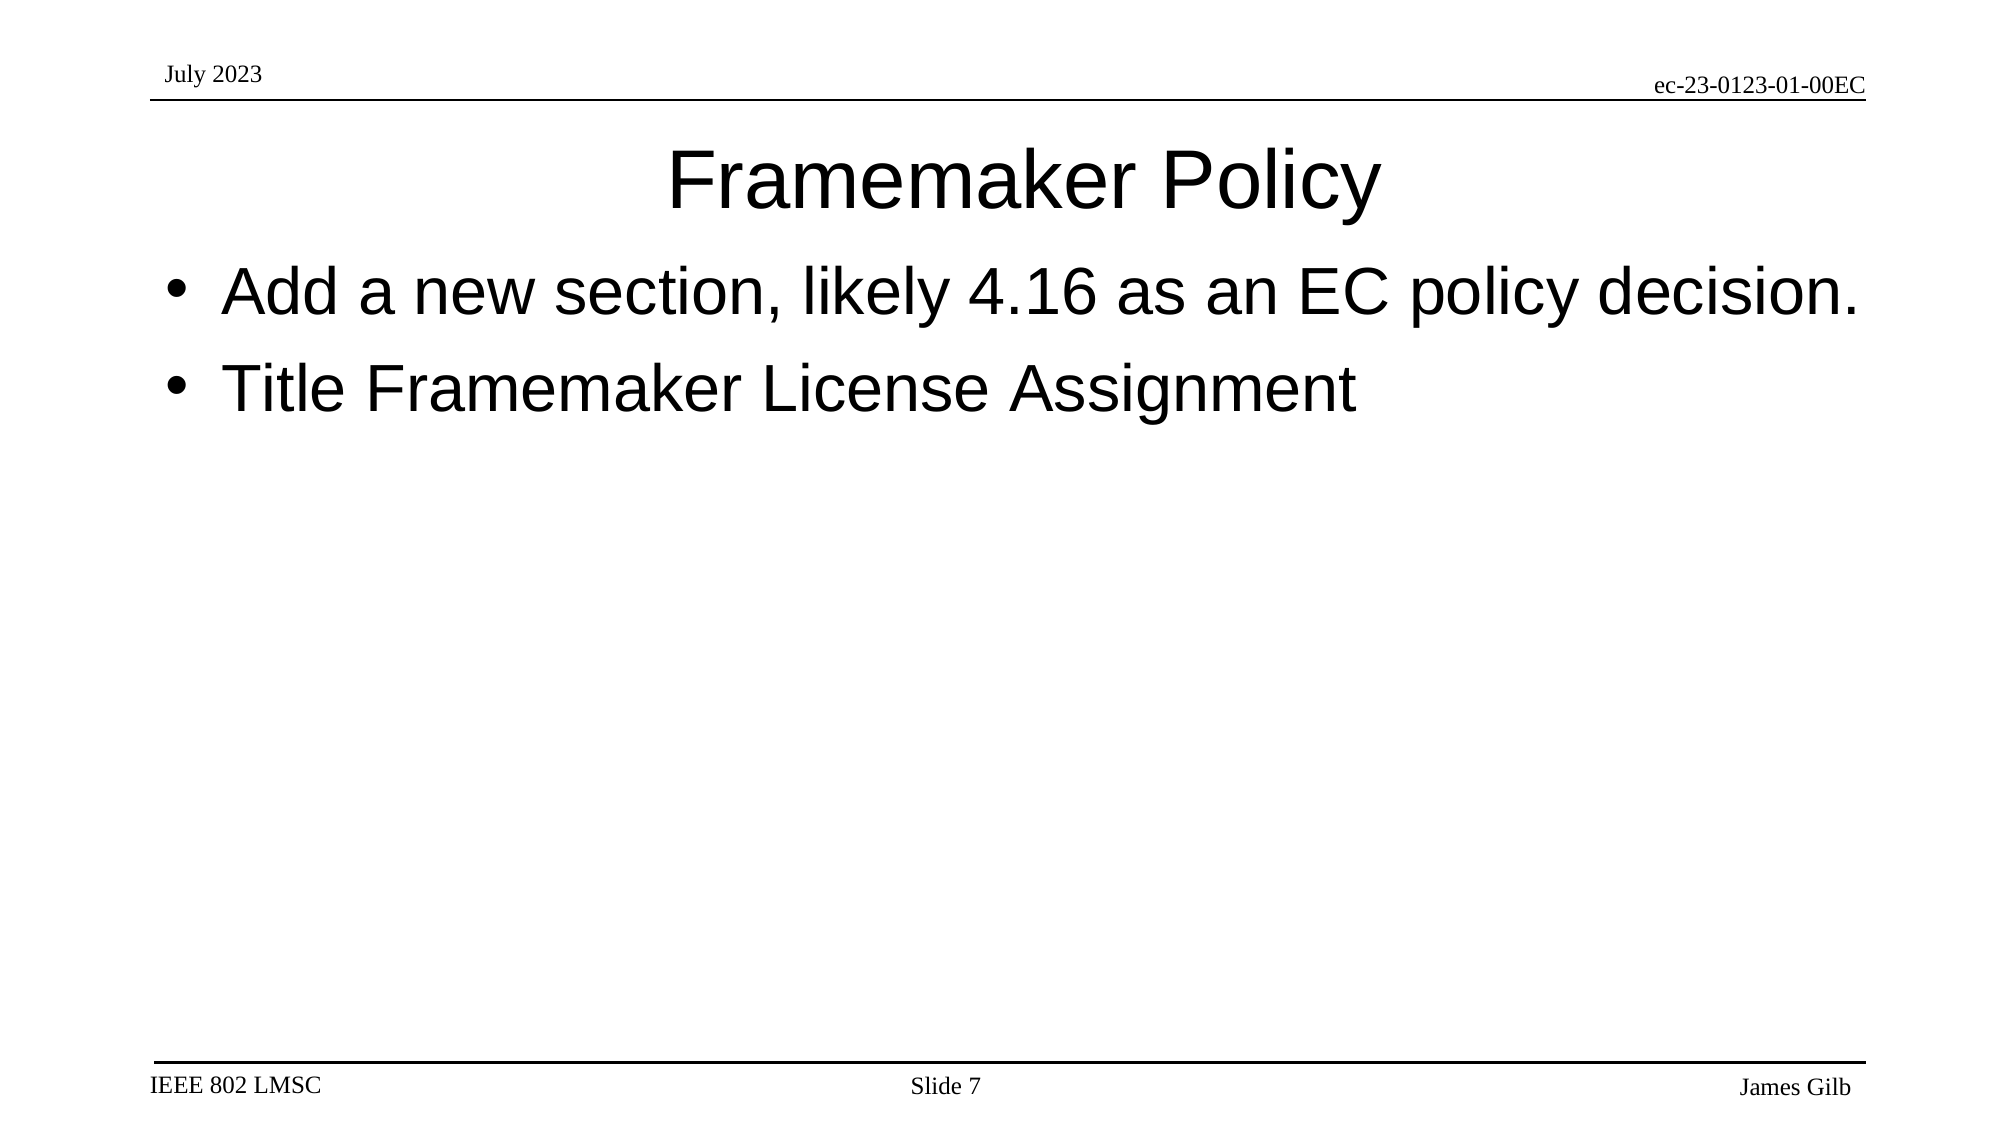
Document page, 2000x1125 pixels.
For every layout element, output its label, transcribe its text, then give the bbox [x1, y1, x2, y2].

list Add a new section, likely 4.16 as an EC policy decision. Title Framemaker License Assignment [150, 239, 1900, 1051]
title Framemaker Policy [149, 112, 1900, 238]
